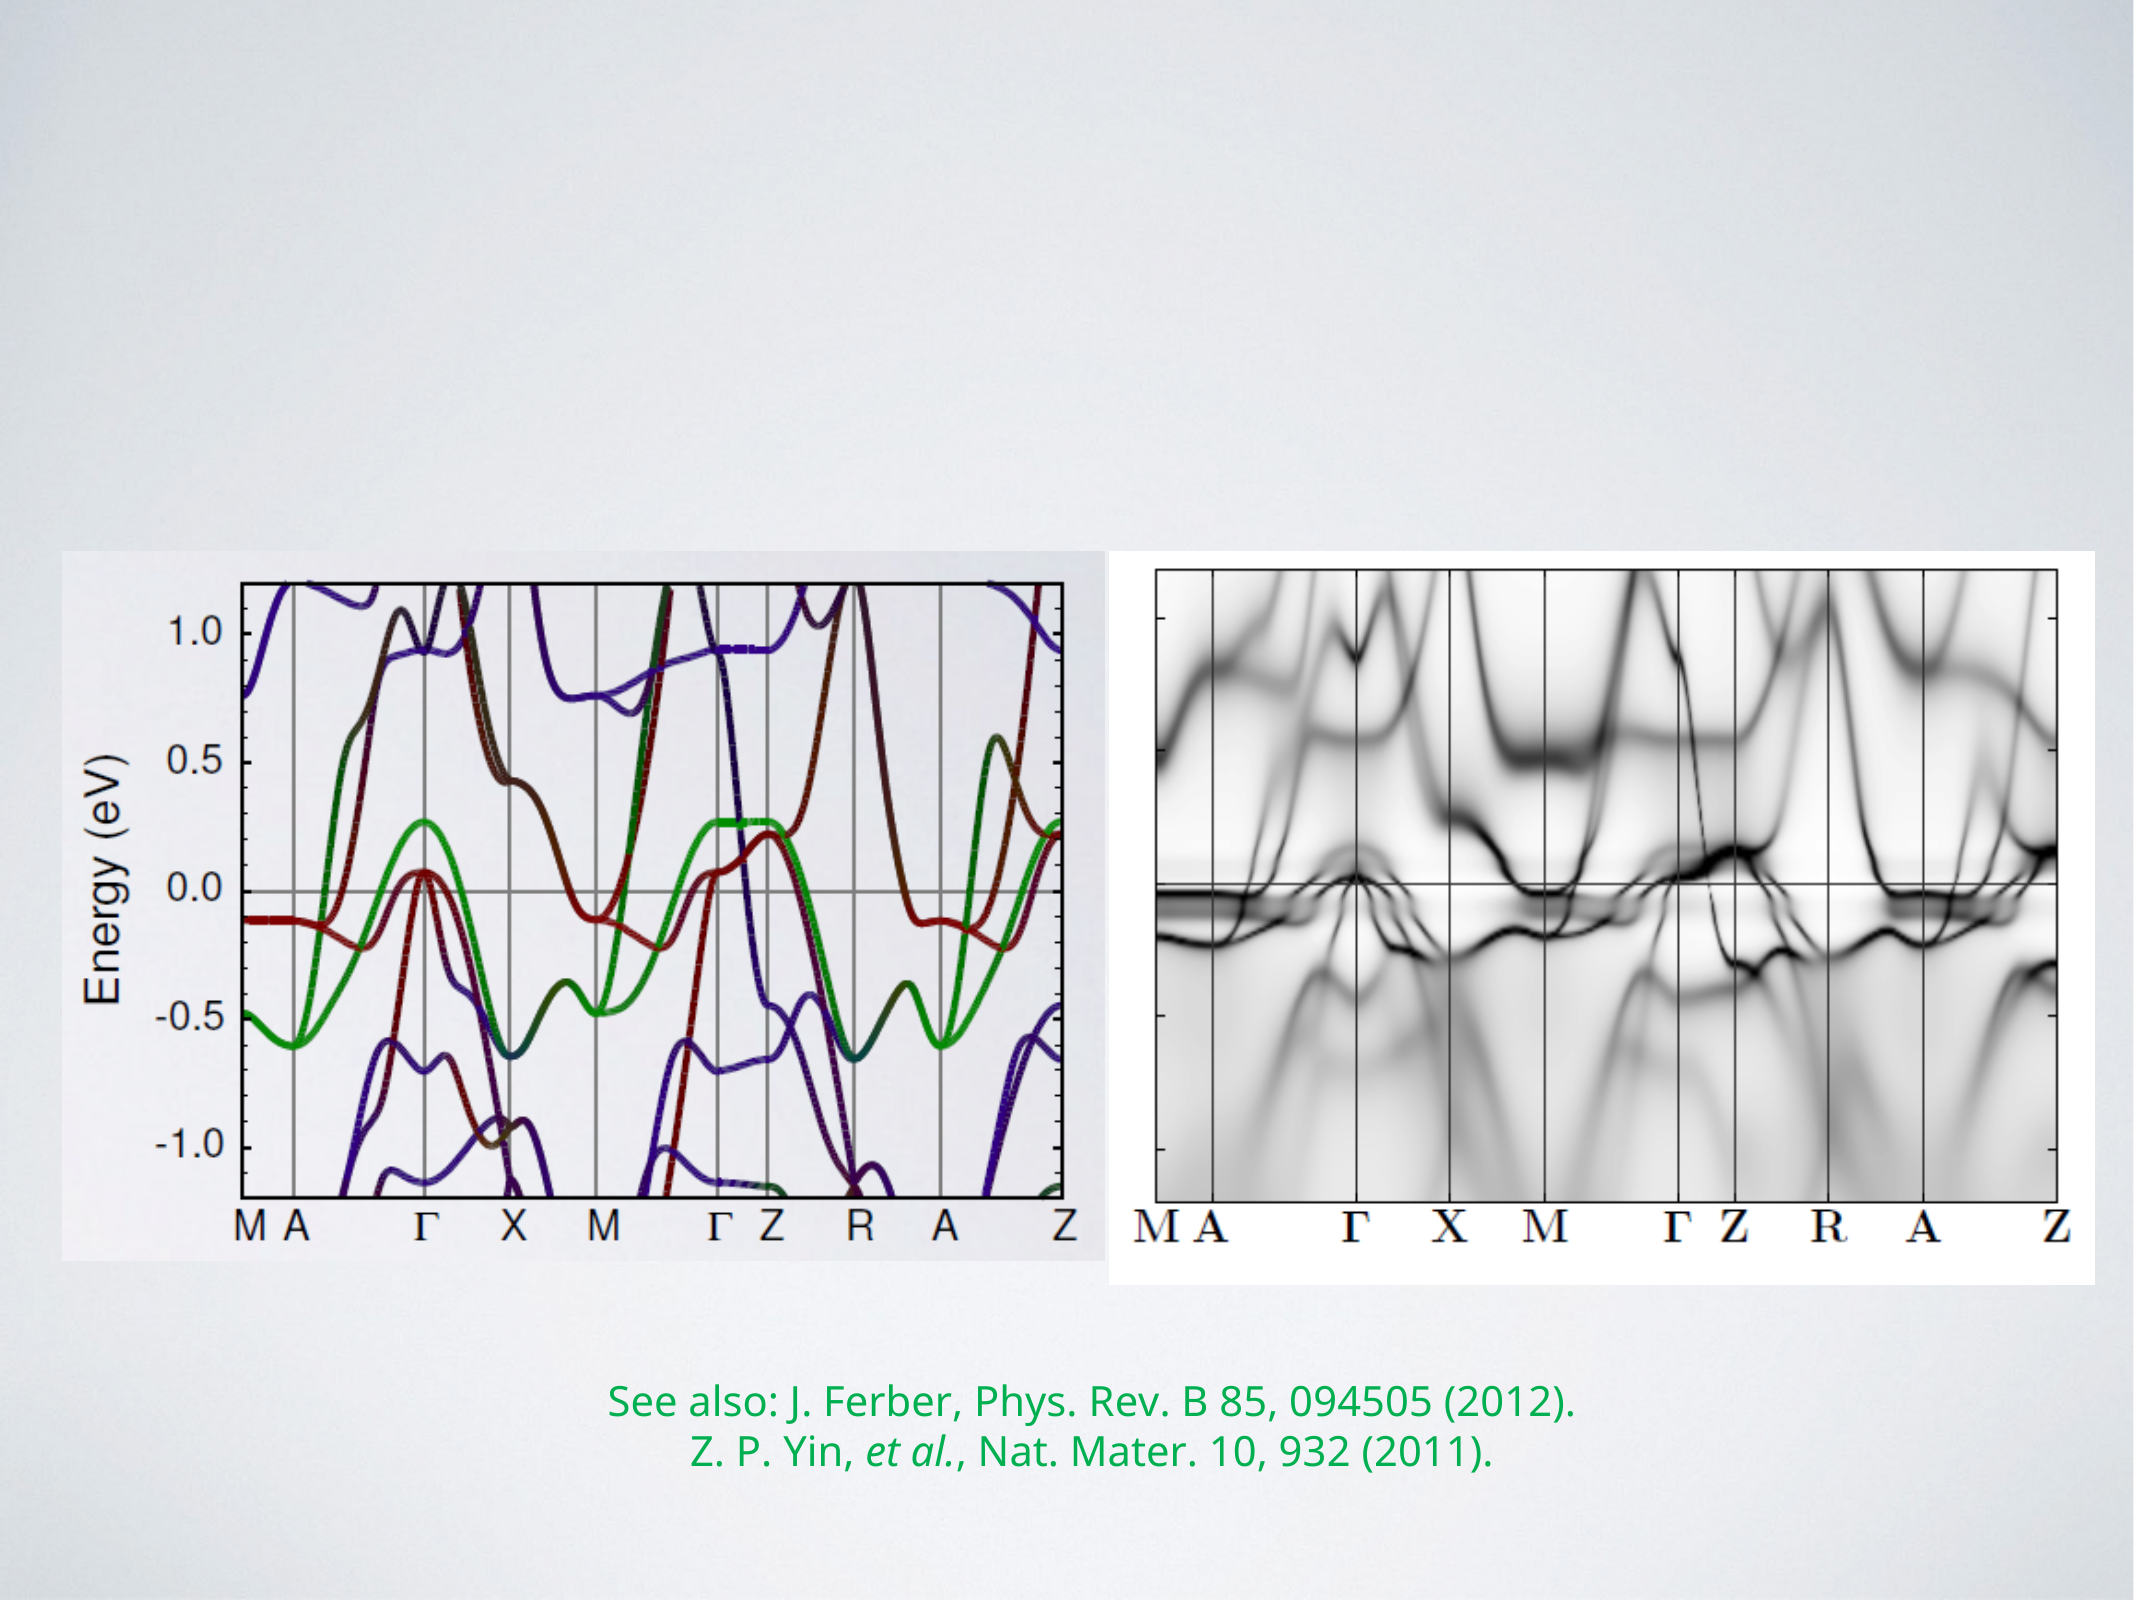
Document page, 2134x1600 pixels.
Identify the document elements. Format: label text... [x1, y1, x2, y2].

picture [1109, 551, 2095, 1285]
title Electronic Structure (LDA+DMFT: U=4 eV, J=0.8 eV) [58, 41, 2076, 442]
picture [62, 551, 1105, 1261]
text_box See also: J. Ferber, Phys. Rev. B 85, 094505 (2012). Z. P. Yin, et al., Nat. Mater. 10, 932 (2011). [559, 1367, 1625, 1482]
